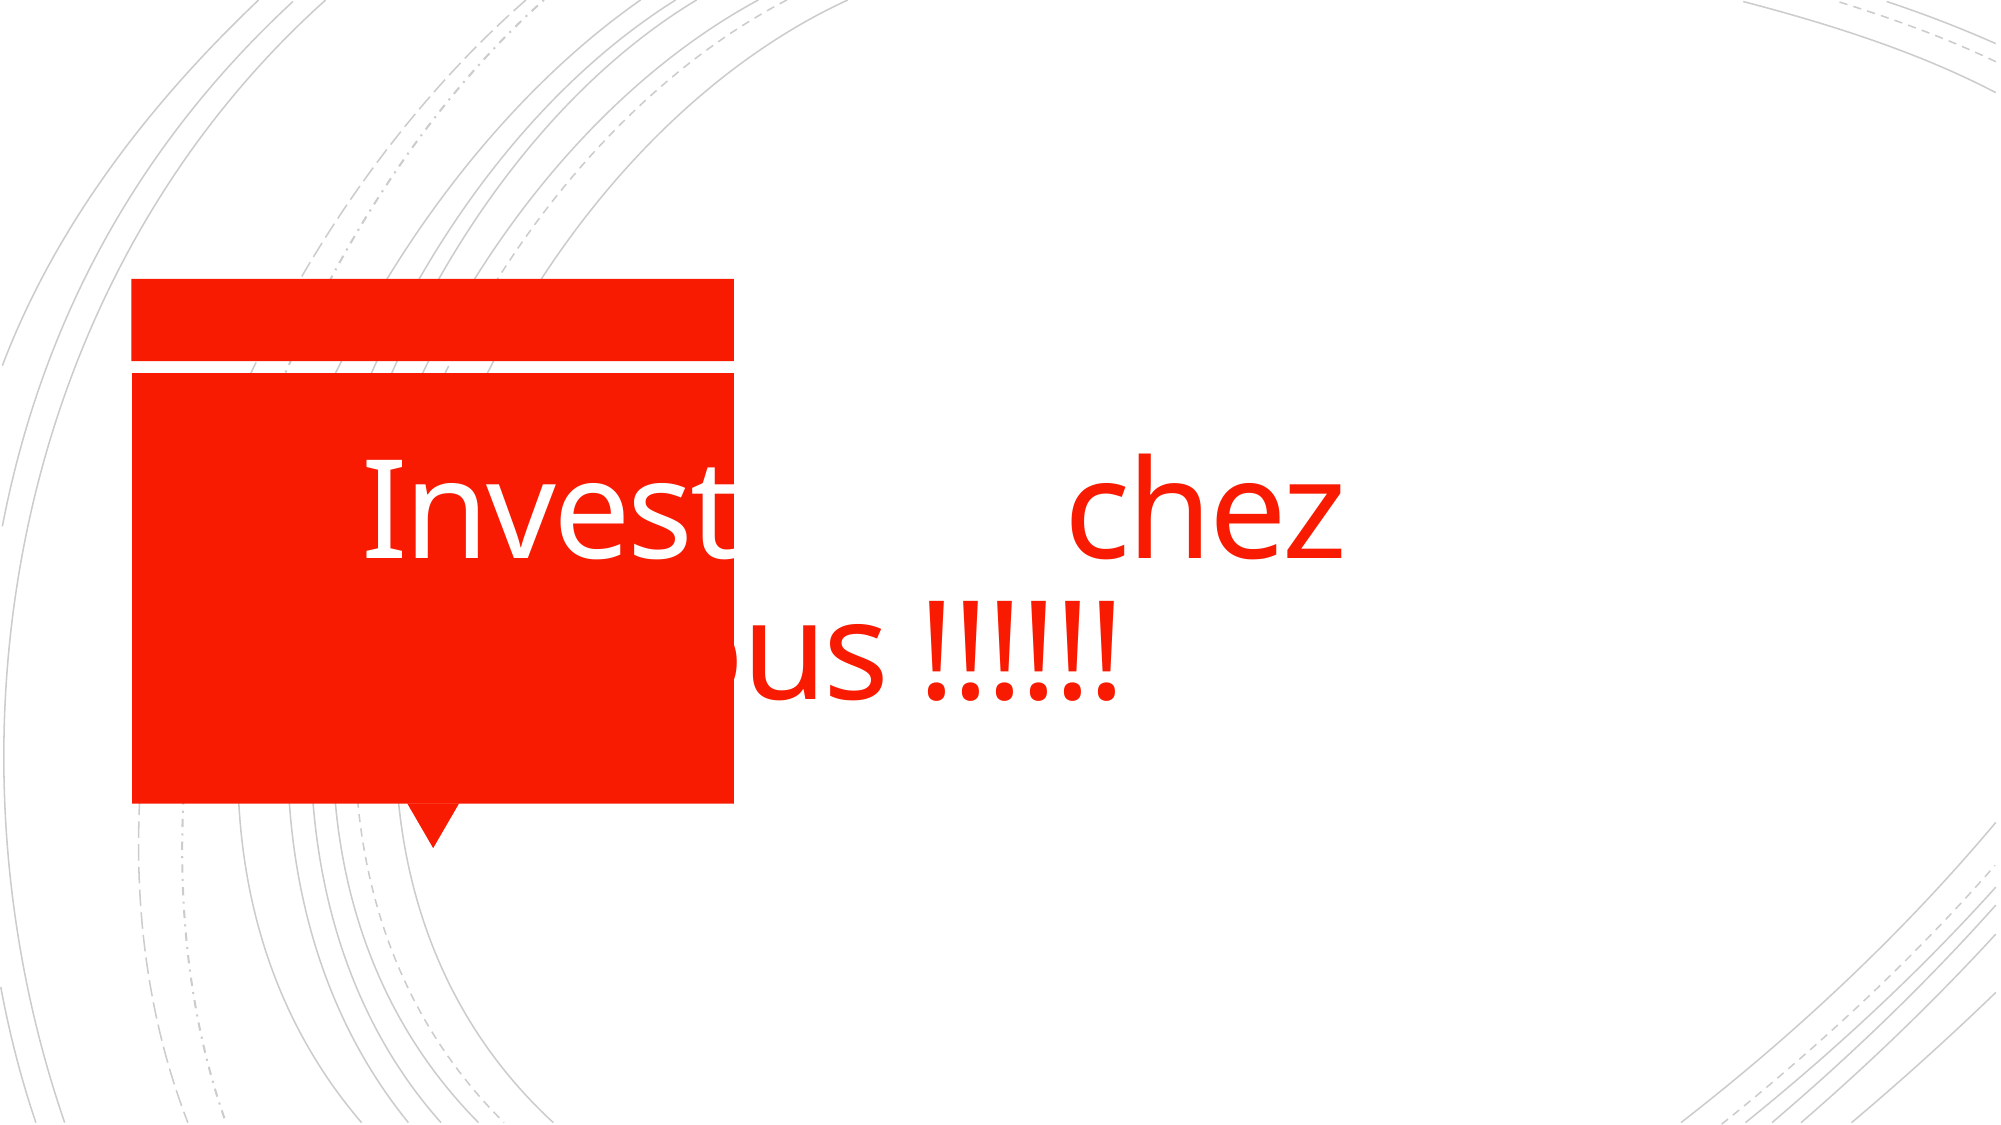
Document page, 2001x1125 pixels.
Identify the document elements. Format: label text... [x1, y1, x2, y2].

title Investissez chez nous !!!!!! [70, 385, 1636, 789]
